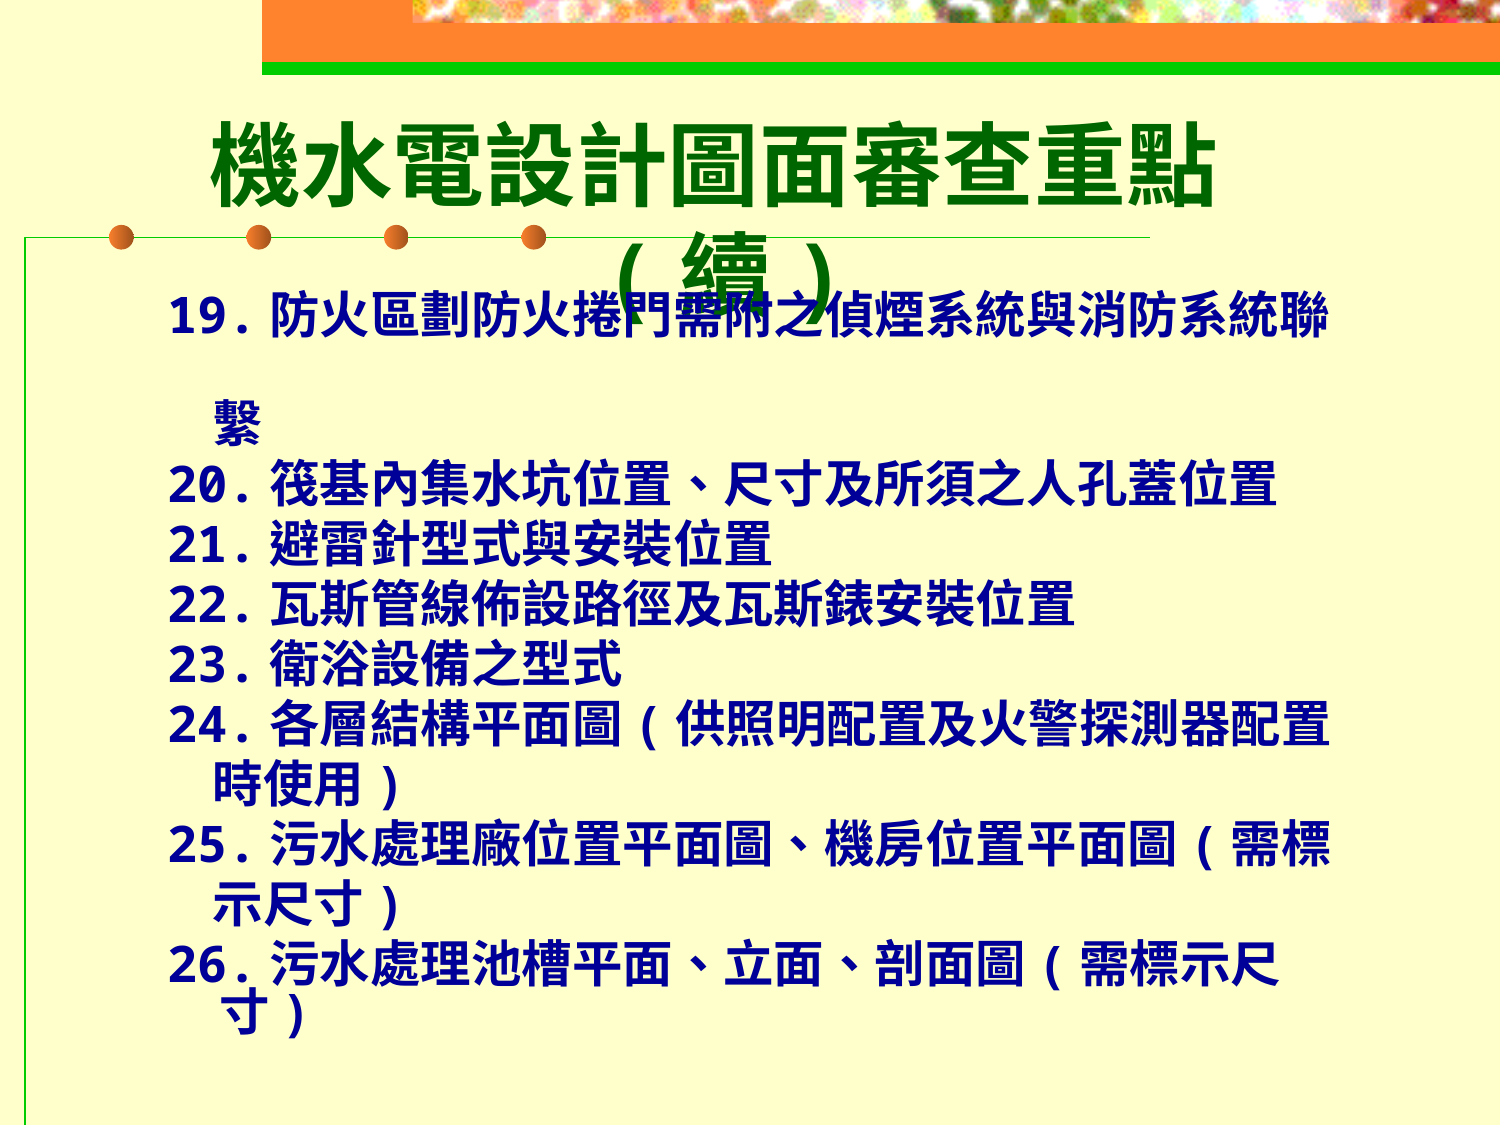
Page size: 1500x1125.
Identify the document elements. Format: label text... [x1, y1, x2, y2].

title 機水電設計圖面審查重點(續) [87, 99, 1363, 225]
list 19.防火區劃防火捲門需附之偵煙系統與消防系統聯 繫 20.筏基內集水坑位置、尺寸及所須之人孔蓋位置 21.避雷針型式與安裝位置 22.瓦斯管線佈設路徑及瓦斯錶安裝位置 23.衛浴設備之型式 24.各層結構平面圖(供照明配置及火警探測器配置 時使用) 25.污水處理廠位置平面圖、機房位置平面圖(需標 示尺寸) 26.污水處理池槽平面、立面、剖面圖(需標示尺寸) [99, 287, 1375, 1051]
